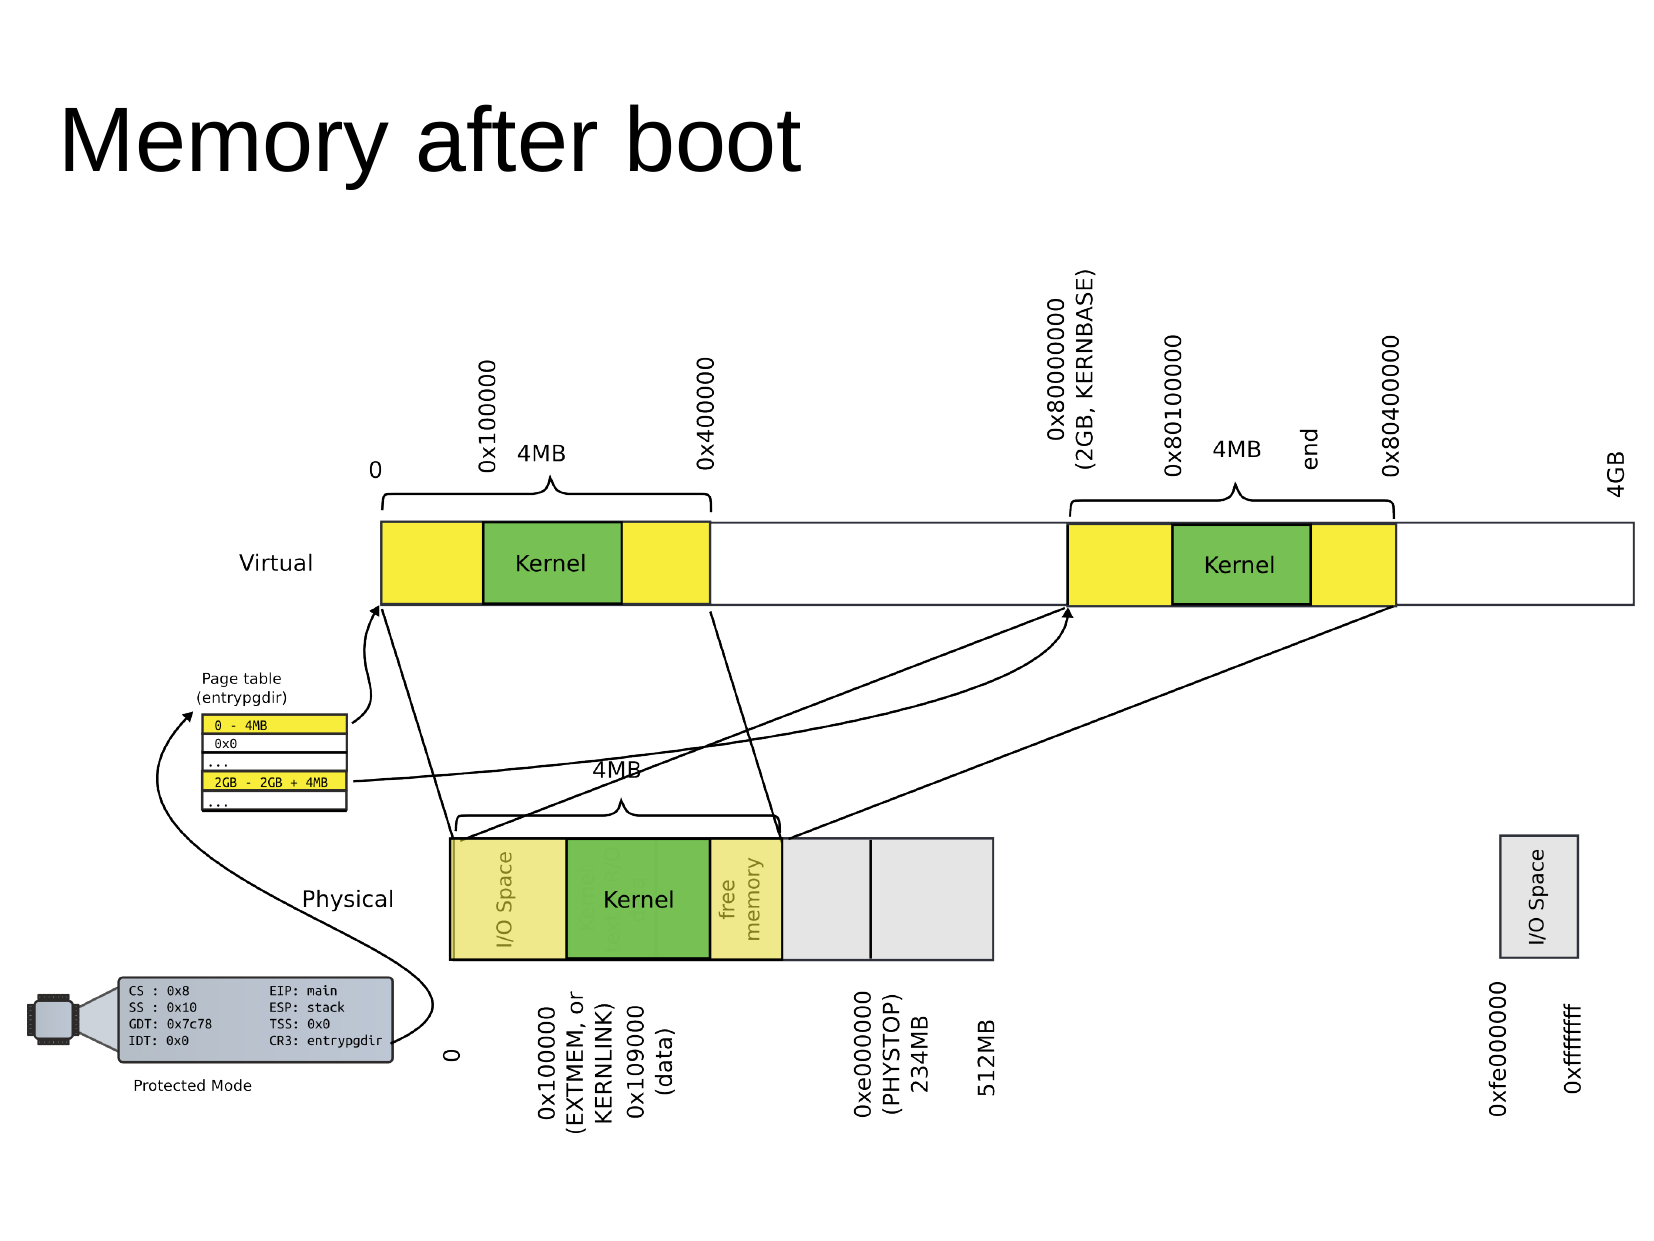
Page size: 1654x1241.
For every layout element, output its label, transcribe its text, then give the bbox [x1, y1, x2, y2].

picture [27, 270, 1635, 1133]
title Memory after boot [37, 65, 826, 216]
